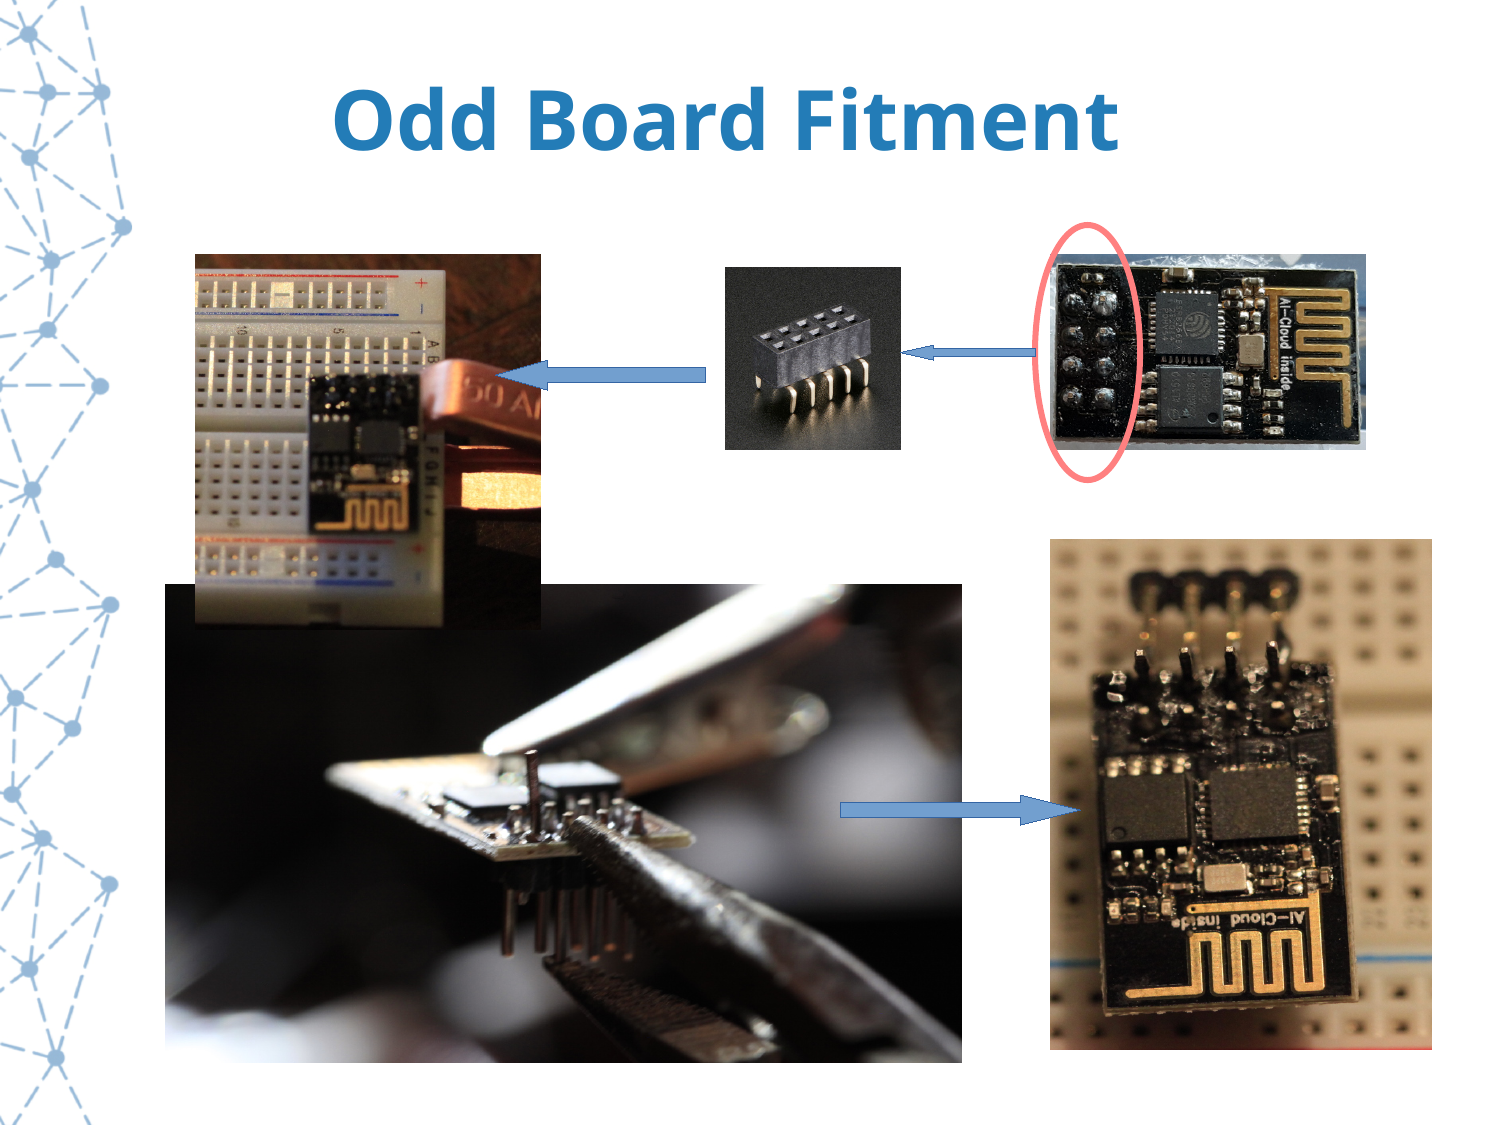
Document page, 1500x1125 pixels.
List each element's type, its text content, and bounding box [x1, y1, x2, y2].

picture [0, 0, 133, 1125]
text_box [840, 795, 1081, 826]
picture [1050, 539, 1432, 1050]
picture [725, 267, 901, 451]
text_box [495, 360, 706, 391]
picture [1122, 254, 1366, 451]
title Odd Board Fitment [315, 60, 1306, 193]
picture [165, 254, 962, 1063]
text_box [900, 224, 1141, 481]
